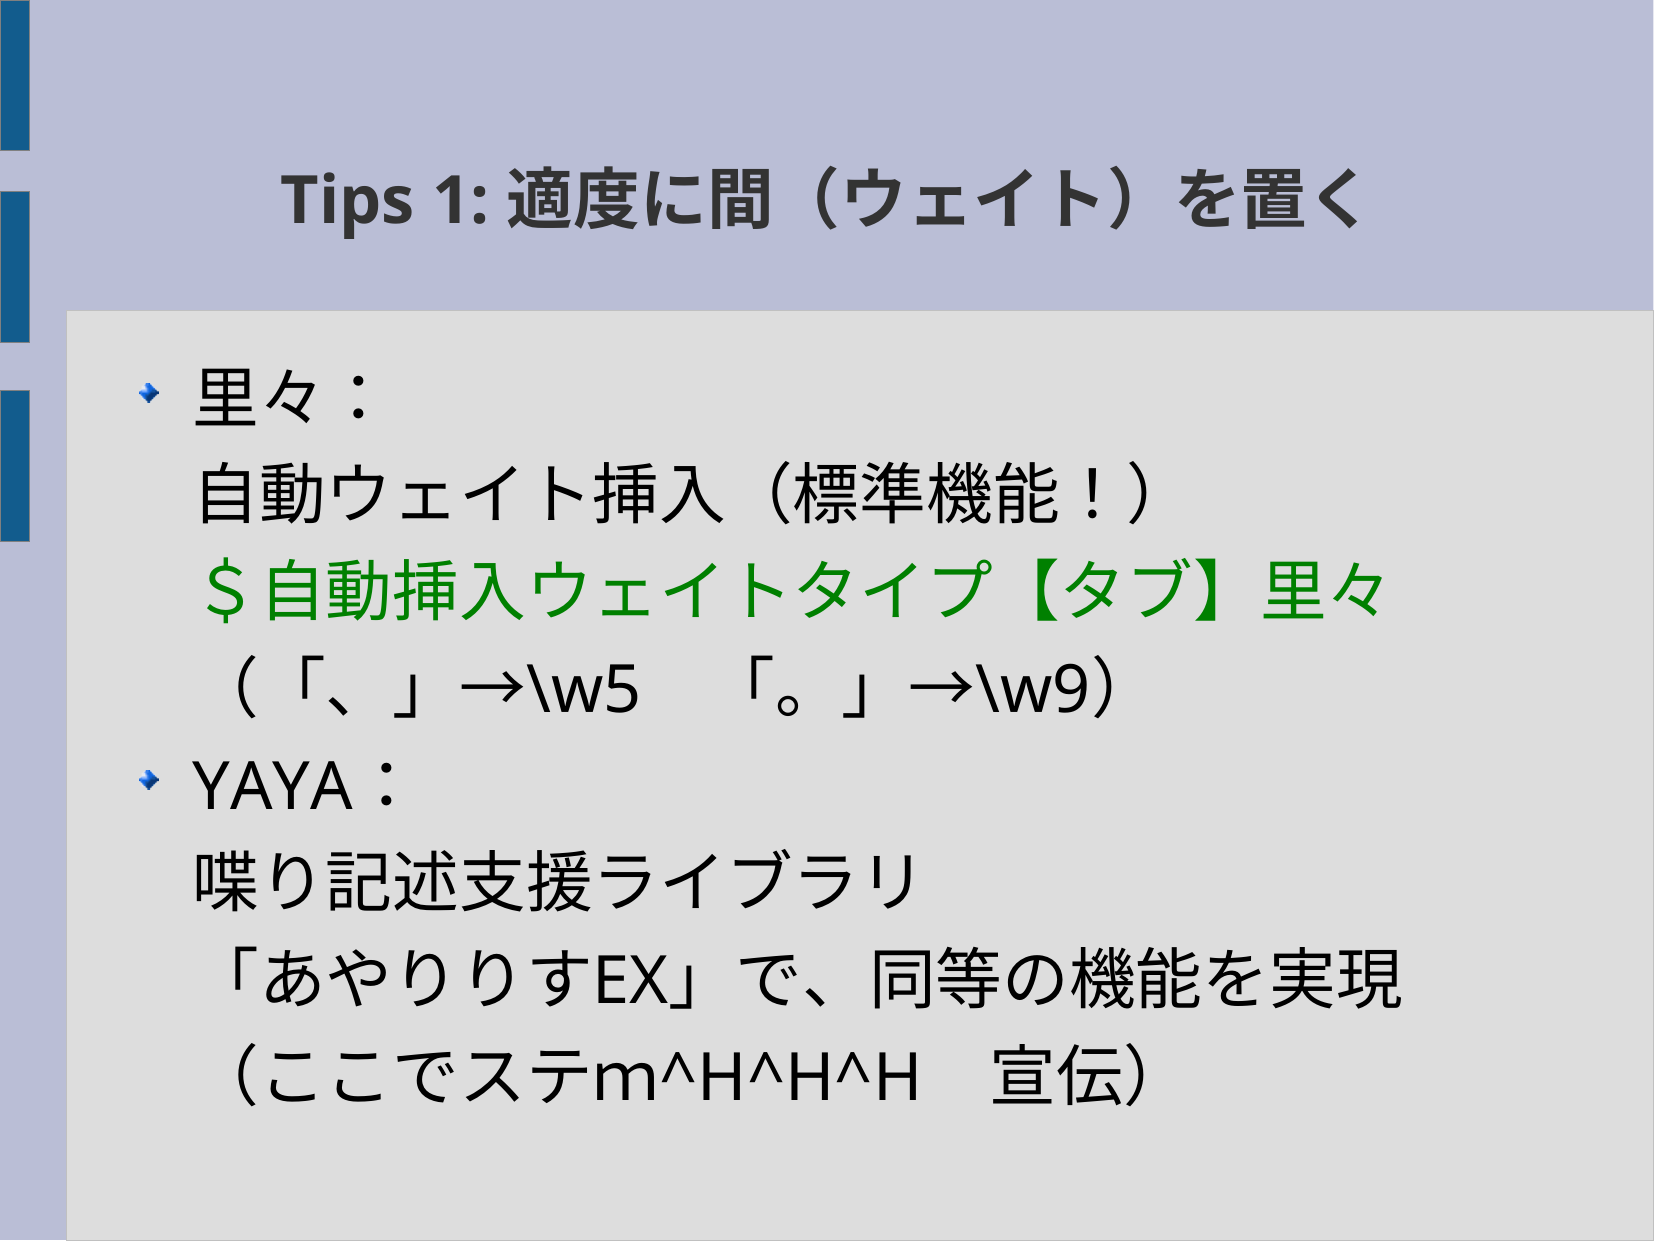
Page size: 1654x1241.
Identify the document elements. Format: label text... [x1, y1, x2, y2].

title Tips 1: 適度に間（ウェイト）を置く [121, 91, 1534, 299]
list 里々： 自動ウェイト挿入（標準機能！） ＄自動挿入ウェイトタイプ【タブ】里々 （「、」→\w5 「。」→\w9） YAYA： 喋り記述支援ライブラリ 「あやりりすEX」で、同等の機能を実現 （ここでステｍ^H^H^H 宣伝） [121, 344, 1534, 1145]
